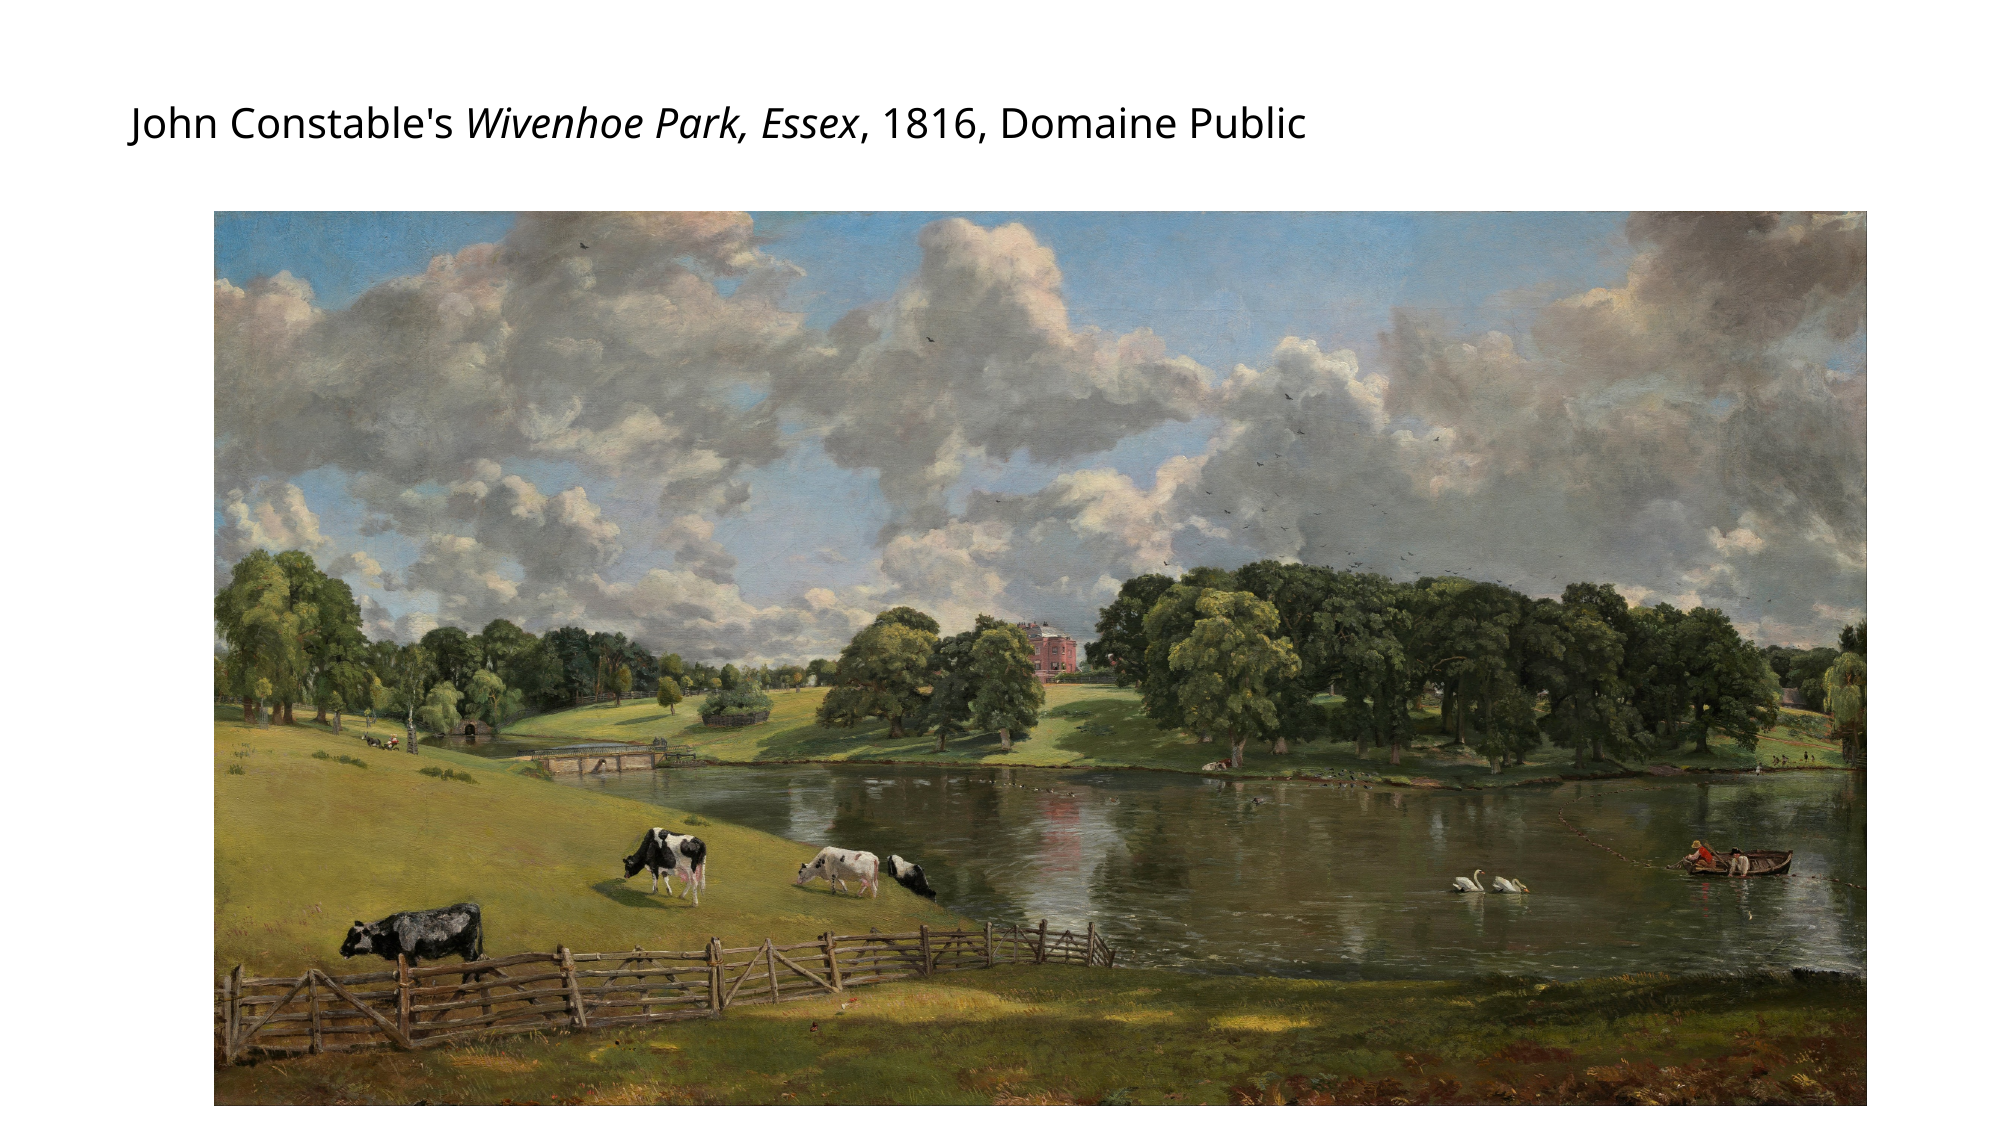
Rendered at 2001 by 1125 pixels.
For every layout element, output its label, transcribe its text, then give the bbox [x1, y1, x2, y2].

title John Constable's Wivenhoe Park, Essex, 1816, Domaine Public [115, 59, 1863, 186]
picture [214, 211, 1867, 1106]
